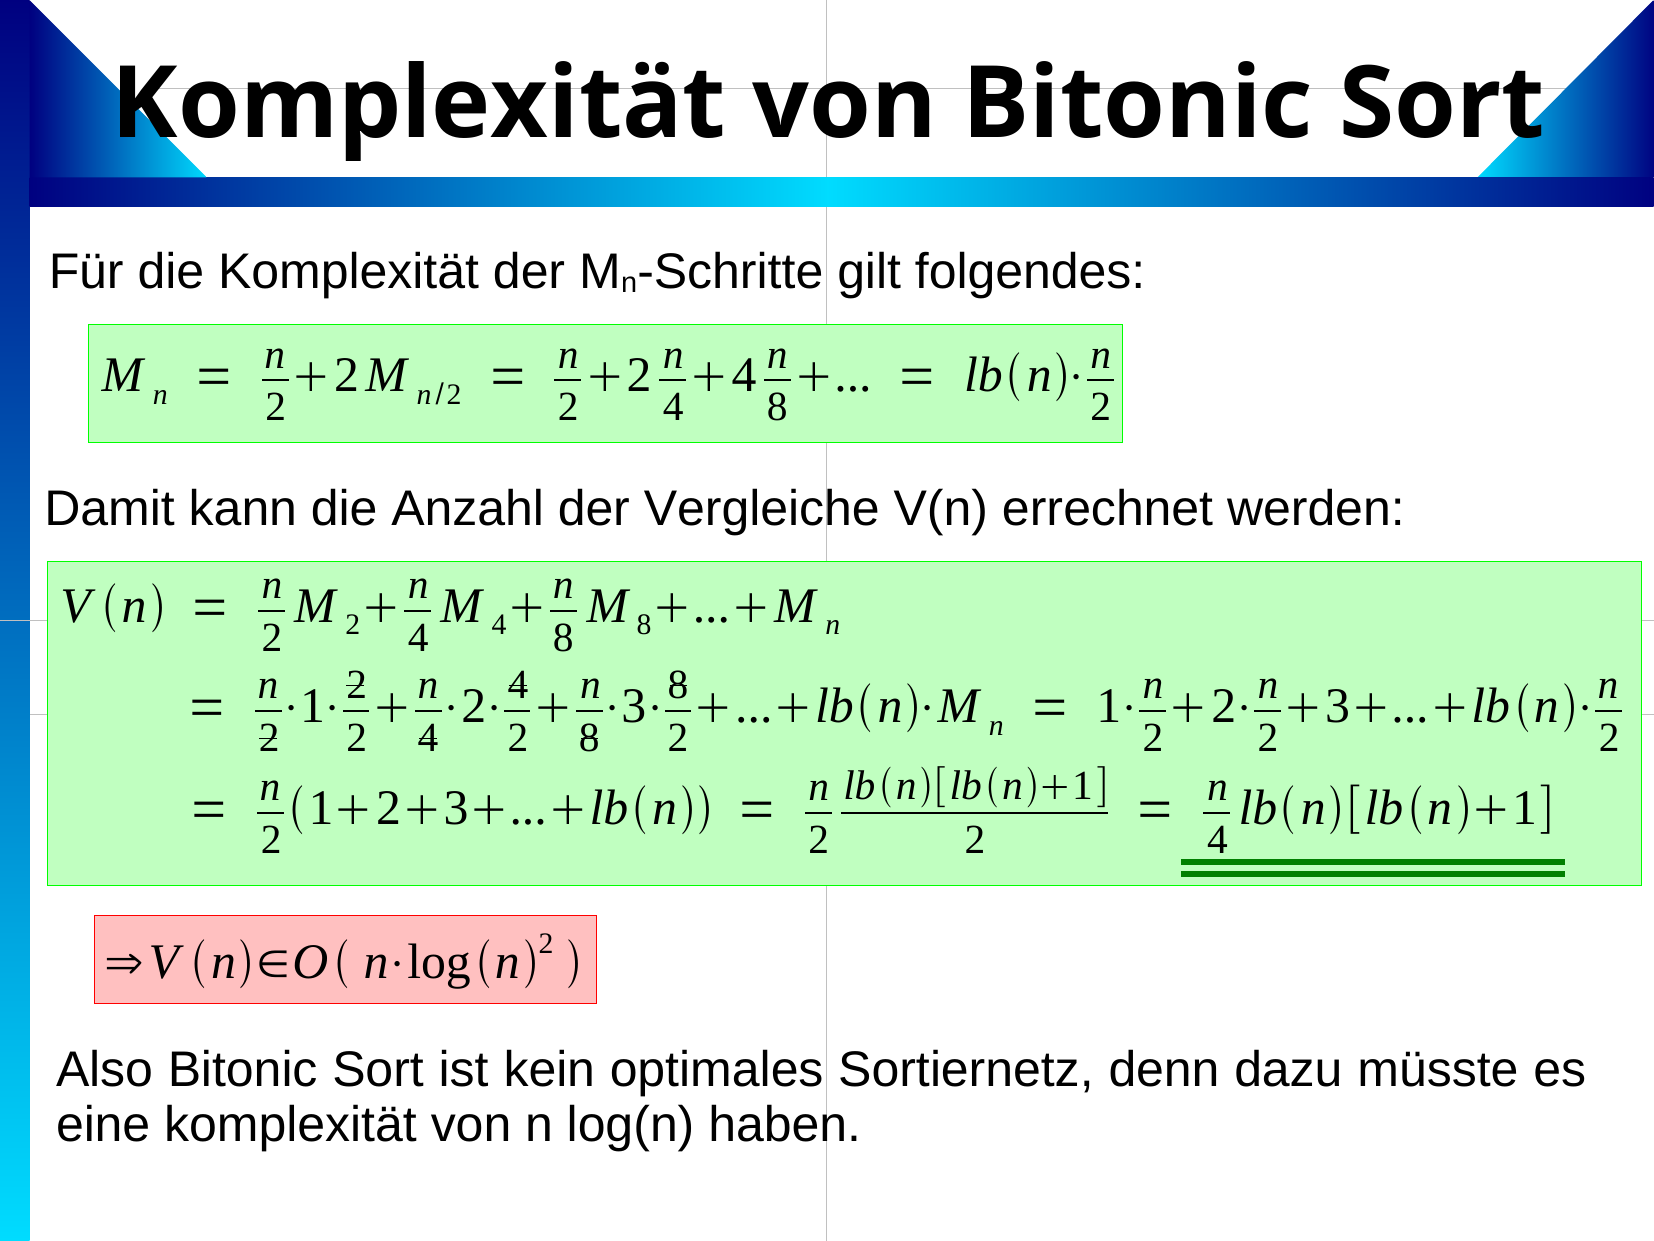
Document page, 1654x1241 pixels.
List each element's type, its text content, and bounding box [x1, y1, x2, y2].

text_box Komplexität von Bitonic Sort [210, 23, 1449, 153]
text_box [47, 561, 1642, 886]
text_box [94, 915, 597, 1004]
text_box Damit kann die Anzahl der Vergleiche V(n) errechnet werden: [29, 472, 1591, 544]
text_box Also Bitonic Sort ist kein optimales Sortiernetz, denn dazu müsste es eine komplexität von n log(n) haben. [41, 1033, 1602, 1160]
text_box Für die Komplexität der Mn-Schritte gilt folgendes: [33, 236, 1595, 324]
chart [93, 330, 1123, 430]
text_box [88, 324, 1123, 443]
chart [54, 561, 1630, 863]
chart [88, 927, 588, 992]
